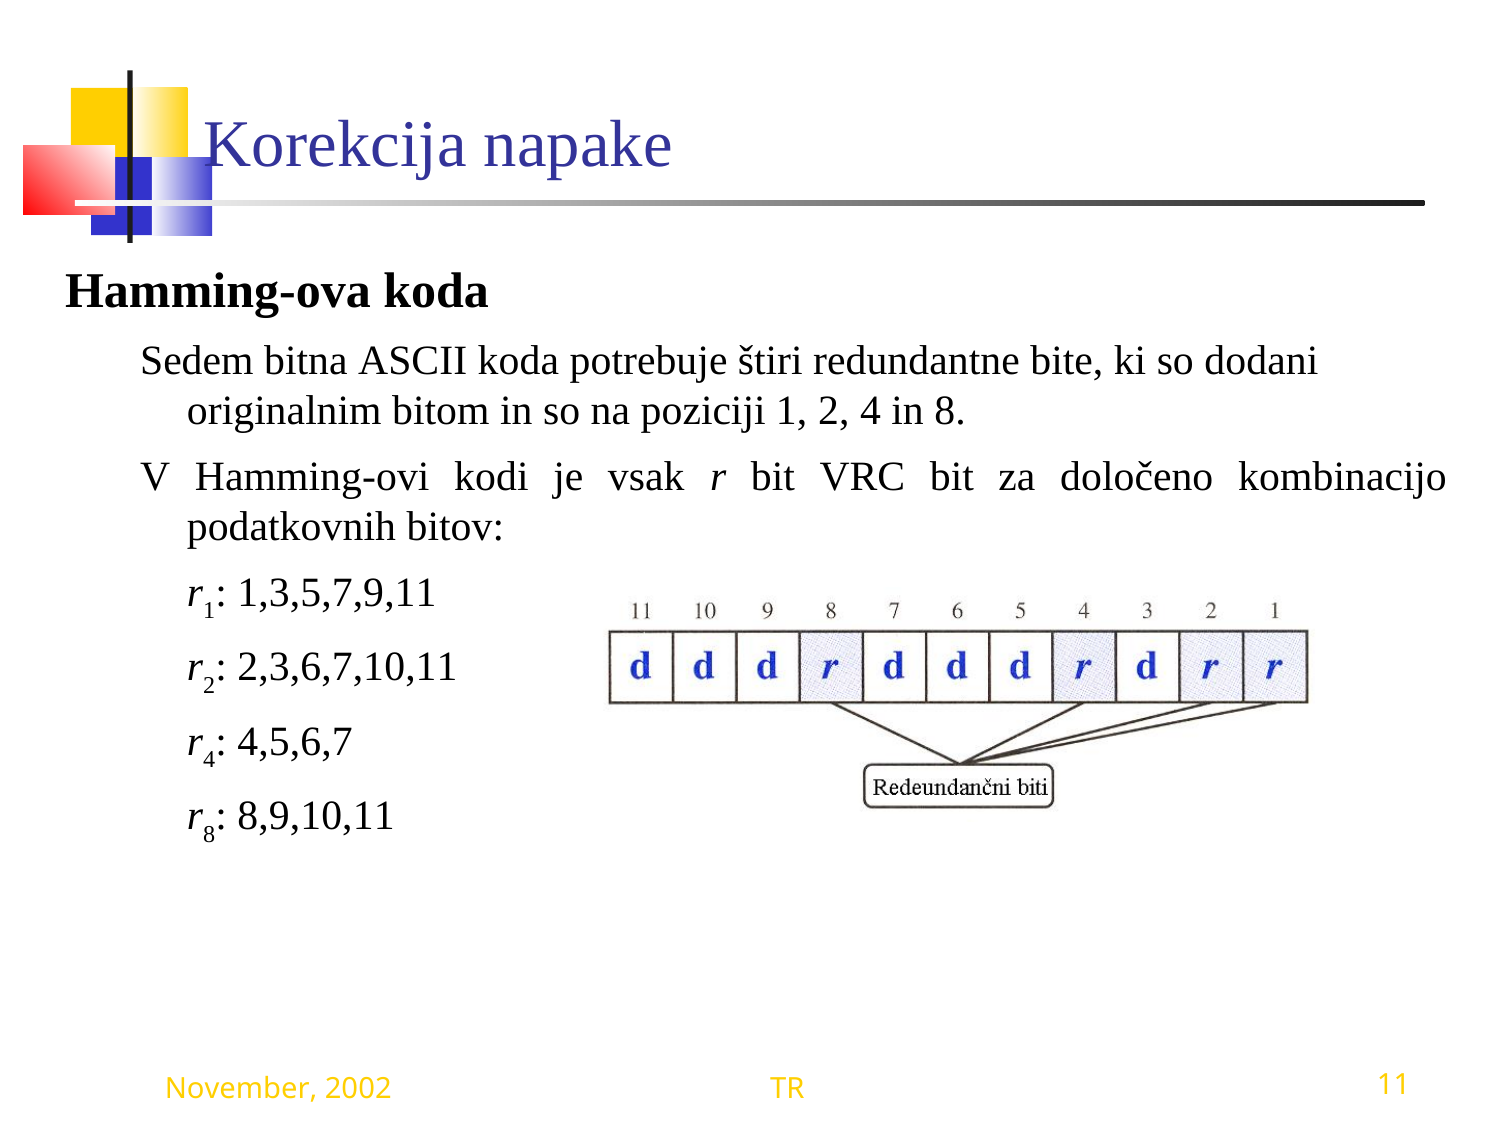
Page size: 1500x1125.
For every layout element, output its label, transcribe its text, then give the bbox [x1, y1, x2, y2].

text_box November, 2002 [150, 1037, 463, 1113]
list Hamming-ova koda Sedem bitna ASCII koda potrebuje štiri redundantne bite, ki so dodani originalnim bitom in so na poziciji 1, 2, 4 in 8. V Hamming-ovi kodi je vsak r bit VRC bit za določeno kombinacijo podatkovnih bitov: r1: 1,3,5,7,9,11 r2: 2,3,6,7,10,11 r4: 4,5,6,7 r8: 8,9,10,11 [50, 249, 1463, 963]
text_box TR [549, 1037, 1026, 1113]
text_box <number> [1112, 1037, 1426, 1113]
title Korekcija napake [188, 92, 1468, 188]
picture [587, 587, 1326, 822]
